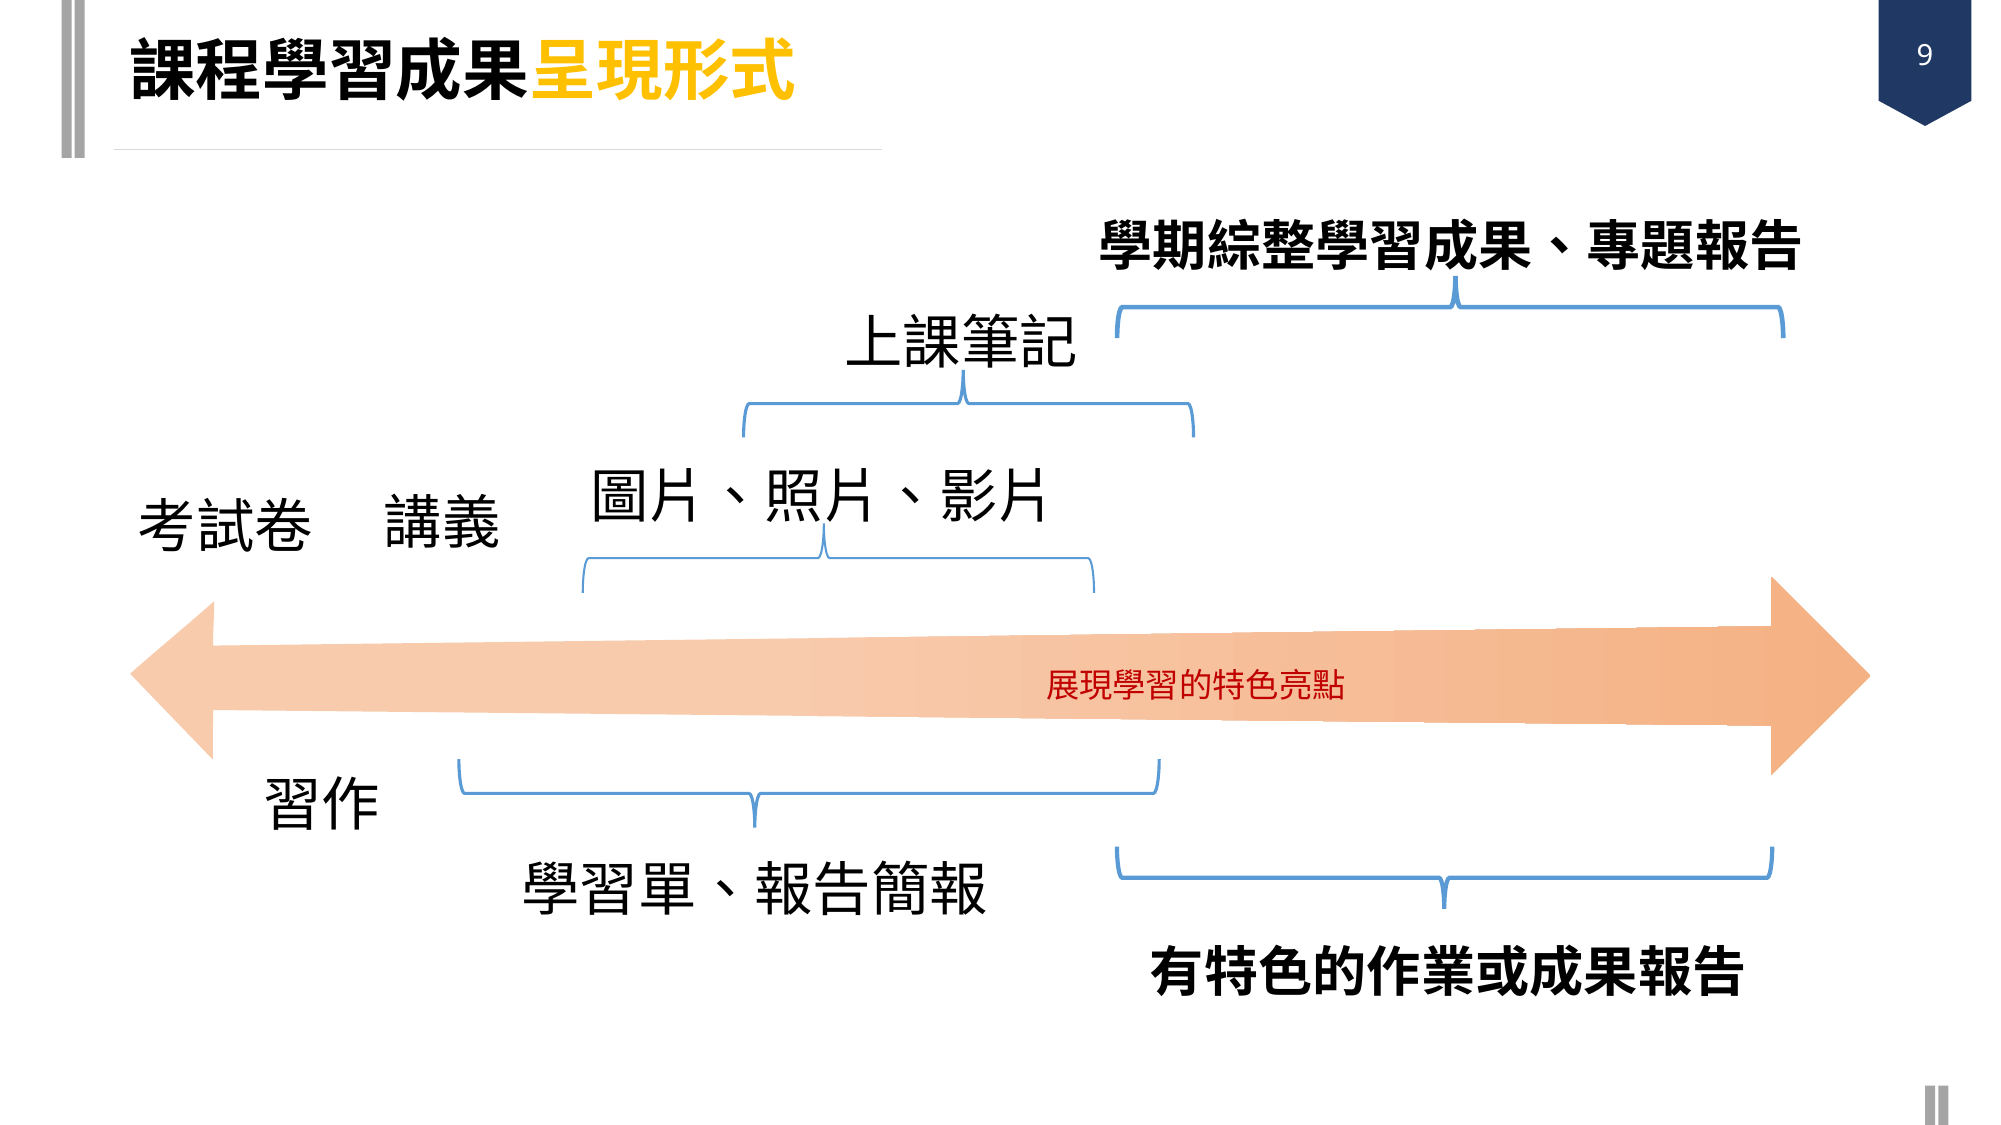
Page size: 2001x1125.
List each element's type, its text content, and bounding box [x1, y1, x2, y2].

text_box 展現學習的特色亮點 [1031, 644, 1361, 712]
text_box 考試卷 [123, 460, 328, 567]
list 課程學習成果呈現形式 [114, 29, 1415, 118]
text_box 講義 [369, 457, 516, 564]
text_box 習作 [248, 738, 395, 845]
text_box [130, 576, 1871, 775]
text_box 圖片、照片、影片 [574, 430, 1073, 537]
text_box 上課筆記 [829, 276, 1093, 383]
text_box 有特色的作業或成果報告 [1110, 910, 1786, 1010]
text_box 學期綜整學習成果、專題報告 [1084, 184, 1829, 284]
text_box 學習單、報告簡報 [444, 823, 1065, 930]
